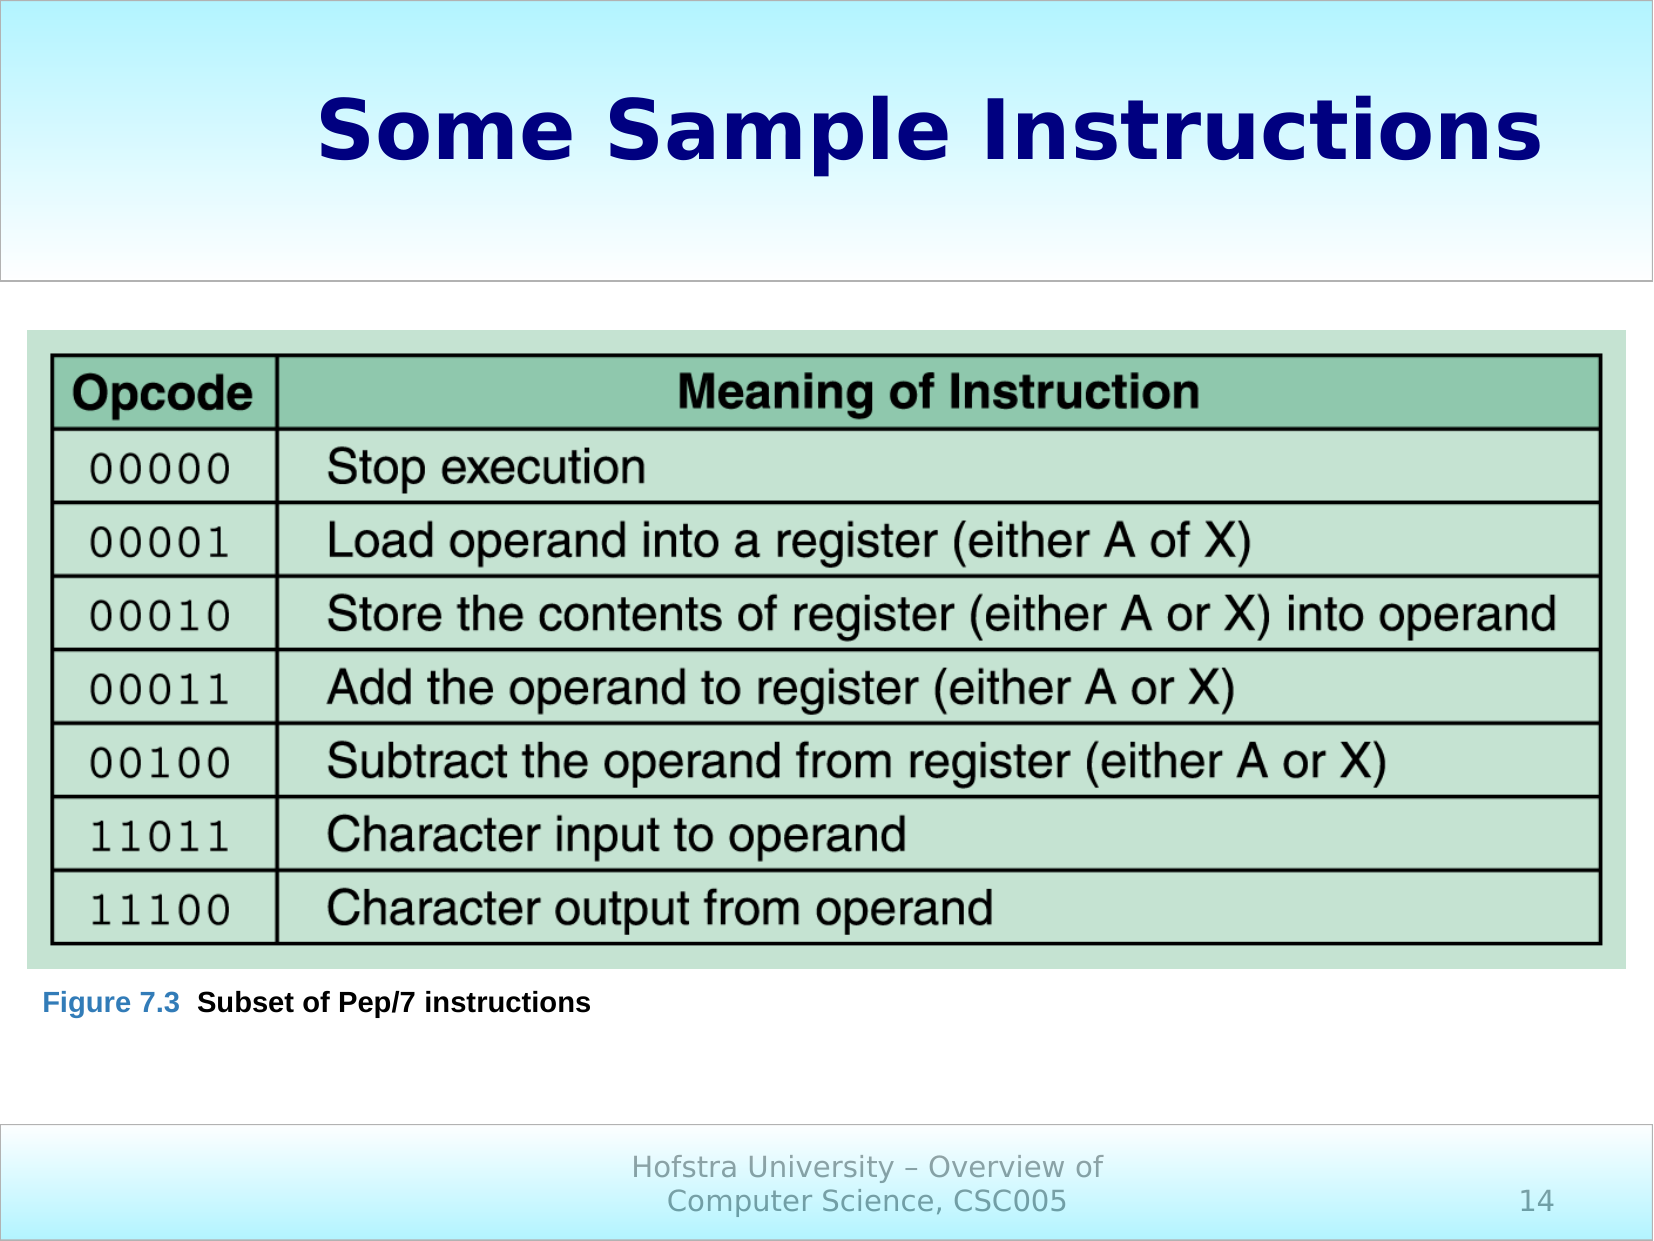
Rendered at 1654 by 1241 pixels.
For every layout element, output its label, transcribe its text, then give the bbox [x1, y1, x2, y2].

picture [27, 330, 1626, 969]
title Some Sample Instructions [247, 12, 1612, 250]
text_box Figure 7.3 Subset of Pep/7 instructions [27, 978, 607, 1027]
